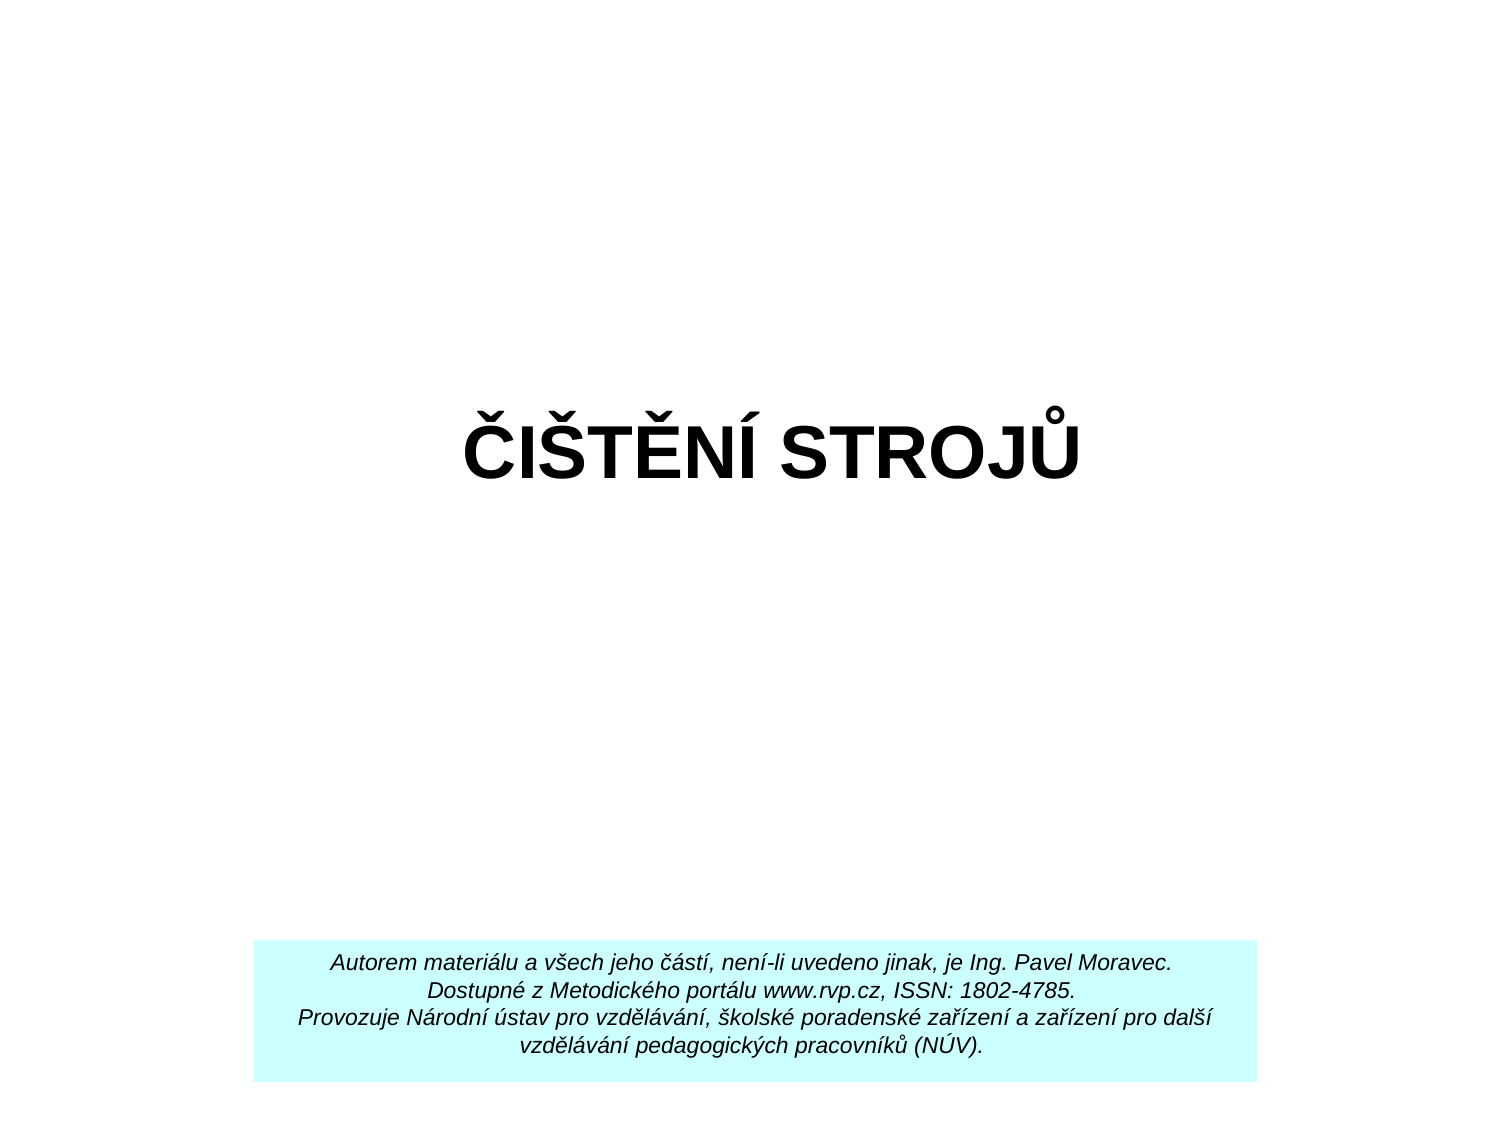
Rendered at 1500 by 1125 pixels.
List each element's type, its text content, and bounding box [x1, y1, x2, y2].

title ČIŠTĚNÍ STROJŮ [135, 243, 1411, 835]
text_box Autorem materiálu a všech jeho částí, není-li uvedeno jinak, je Ing. Pavel Moravec. Dostupné z Metodického portálu www.rvp.cz, ISSN: 1802-4785. Provozuje Národní ústav pro vzdělávání, školské poradenské zařízení a zařízení pro další vzdělávání pedagogických pracovníků (NÚV). [253, 940, 1257, 1083]
